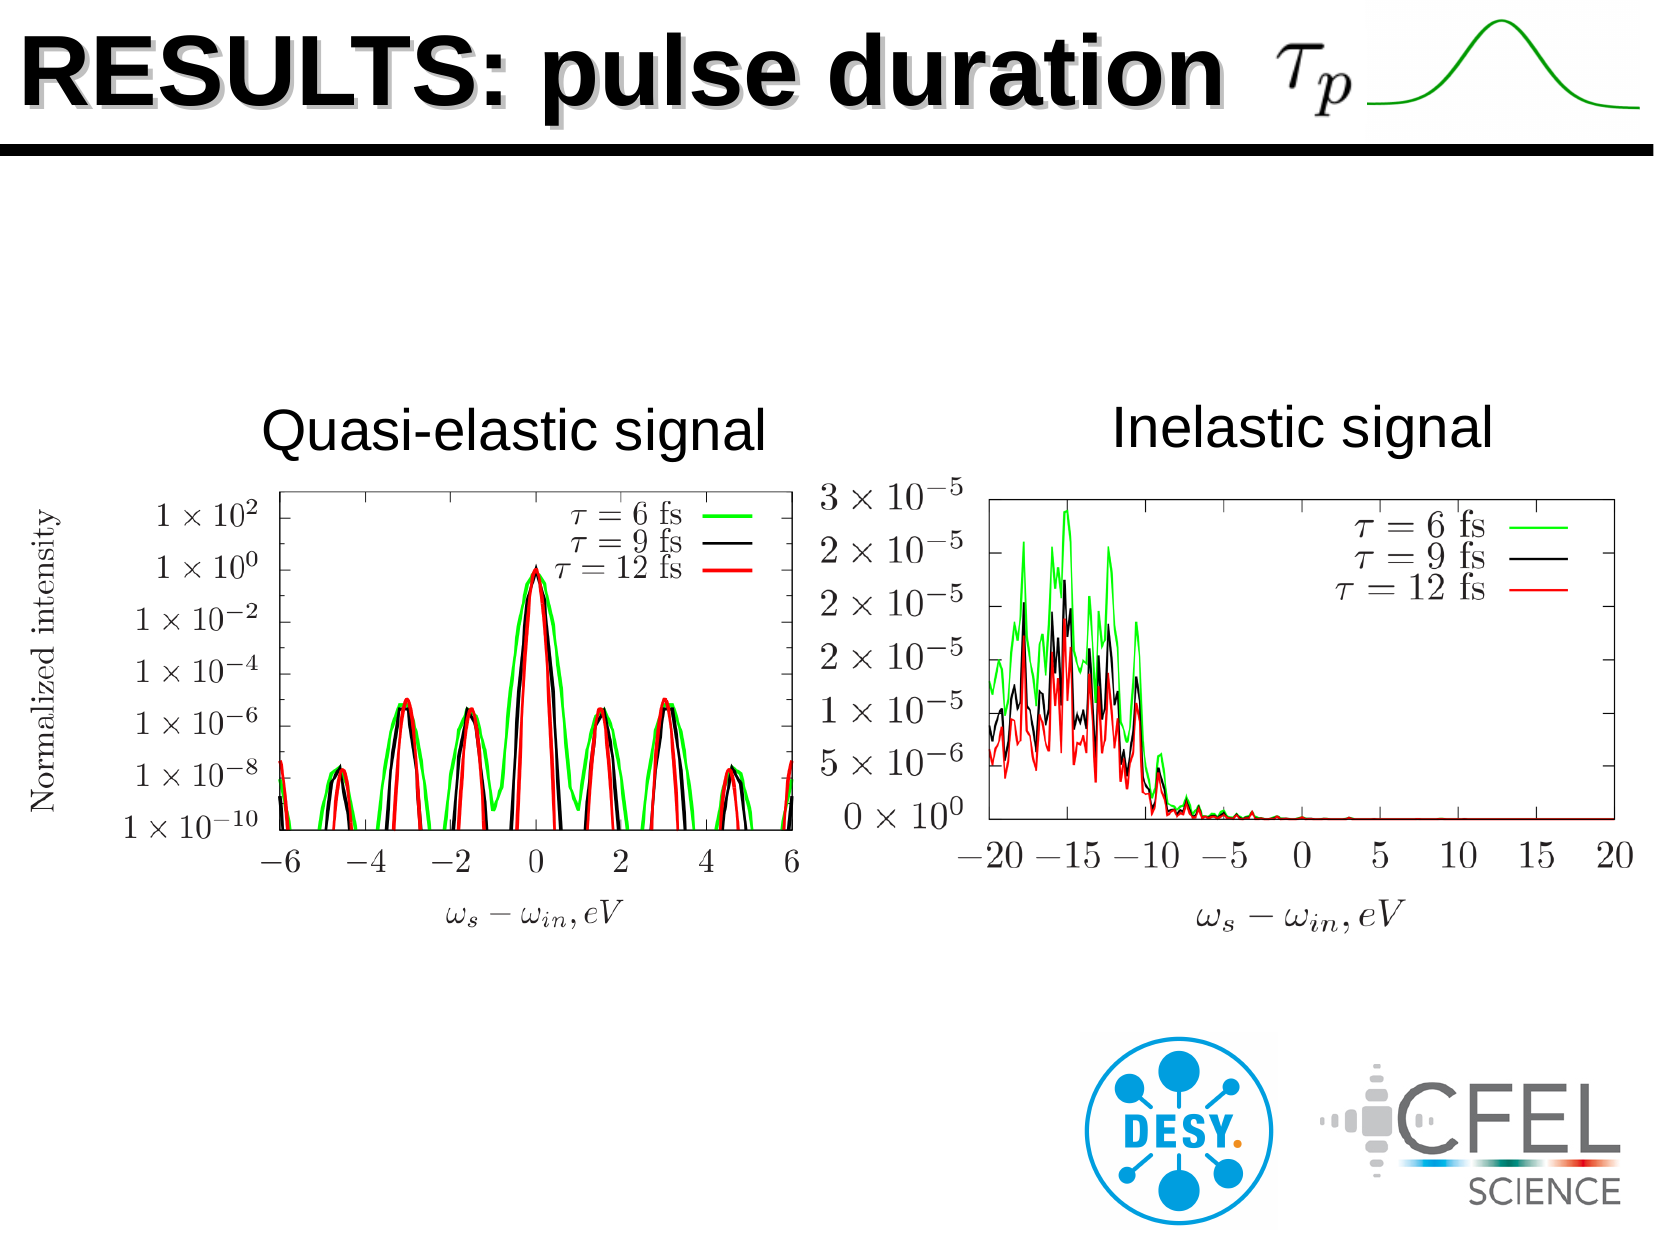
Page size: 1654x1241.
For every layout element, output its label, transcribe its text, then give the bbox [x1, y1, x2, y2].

picture [1320, 1064, 1621, 1213]
picture [21, 462, 1640, 952]
picture [1260, 29, 1367, 124]
text_box Inelastic signal [1025, 387, 1581, 468]
text_box Quasi-elastic signal [237, 390, 793, 470]
title RESULTS: pulse duration [0, 0, 1654, 151]
picture [1080, 1032, 1278, 1231]
